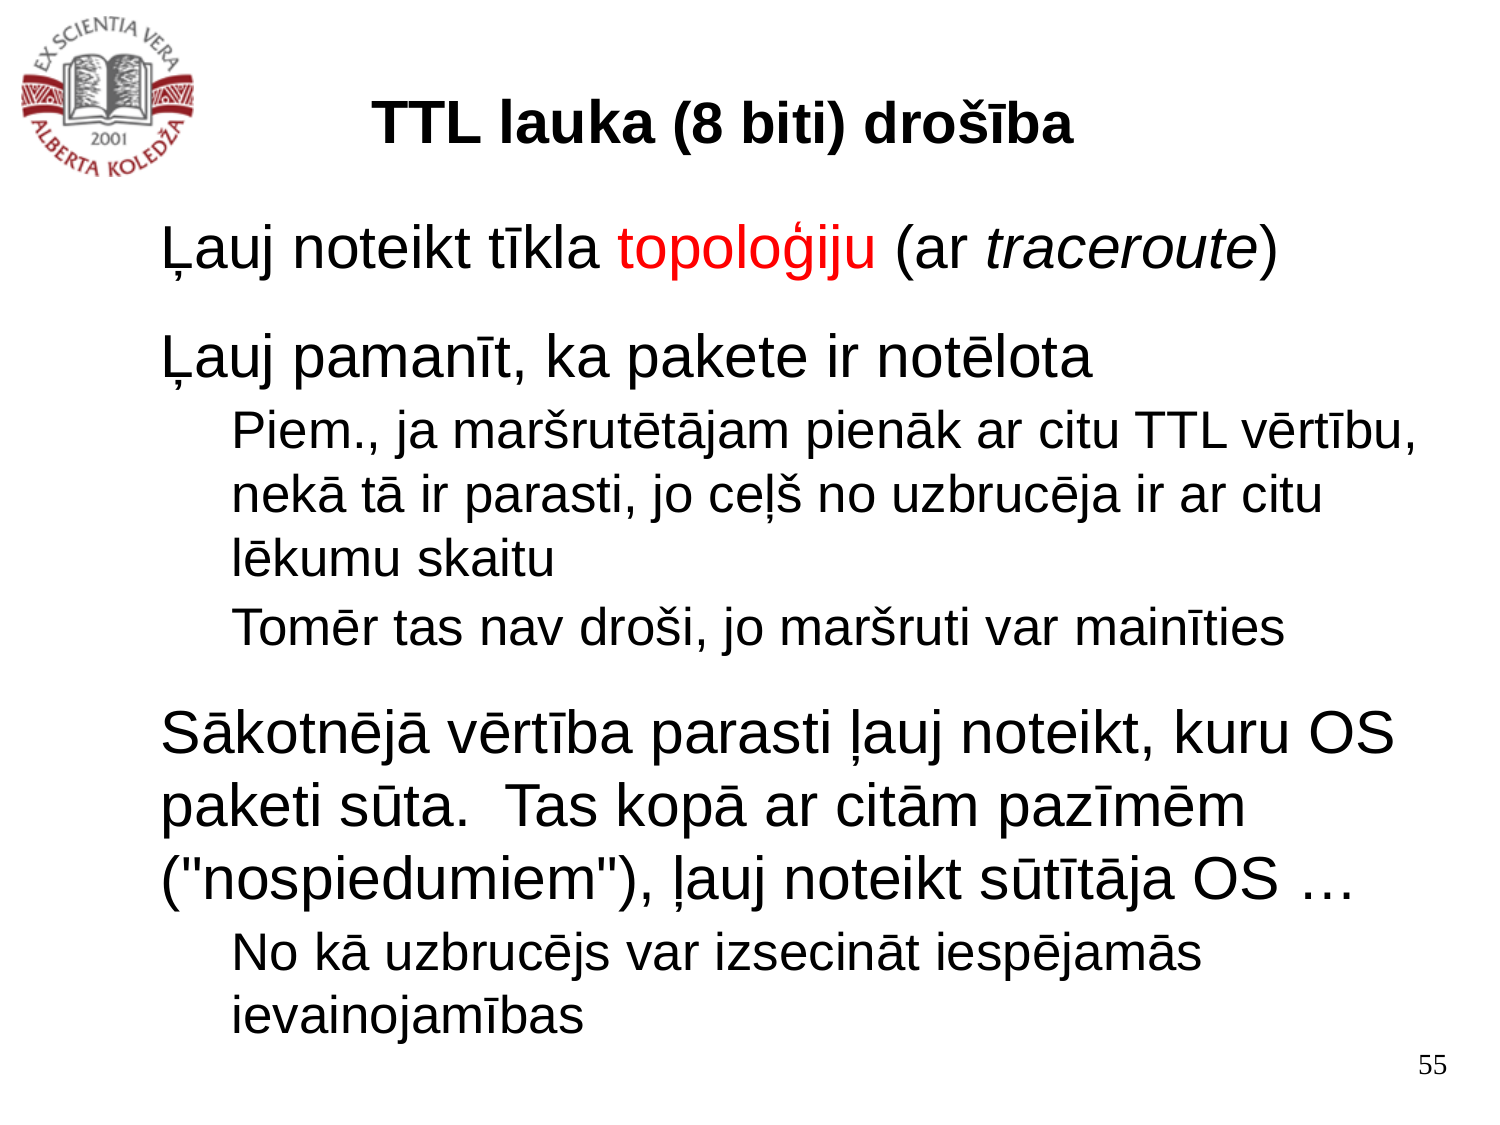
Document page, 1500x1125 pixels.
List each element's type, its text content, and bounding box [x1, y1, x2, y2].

title TTL lauka (8 biti) drošība [50, 62, 1374, 175]
list Ļauj noteikt tīkla topoloģiju (ar traceroute) Ļauj pamanīt, ka pakete ir notēlota Piem., ja maršrutētājam pienāk ar citu TTL vērtību, nekā tā ir parasti, jo ceļš no uzbrucēja ir ar citu lēkumu skaitu Tomēr tas nav droši, jo maršruti var mainīties Sākotnējā vērtība parasti ļauj noteikt, kuru OS paketi sūta. Tas kopā ar citām pazīmēm ("nospiedumiem"), ļauj noteikt sūtītāja OS … No kā uzbrucējs var izsecināt iespējamās ievainojamības [74, 200, 1463, 1101]
picture [21, 16, 194, 177]
